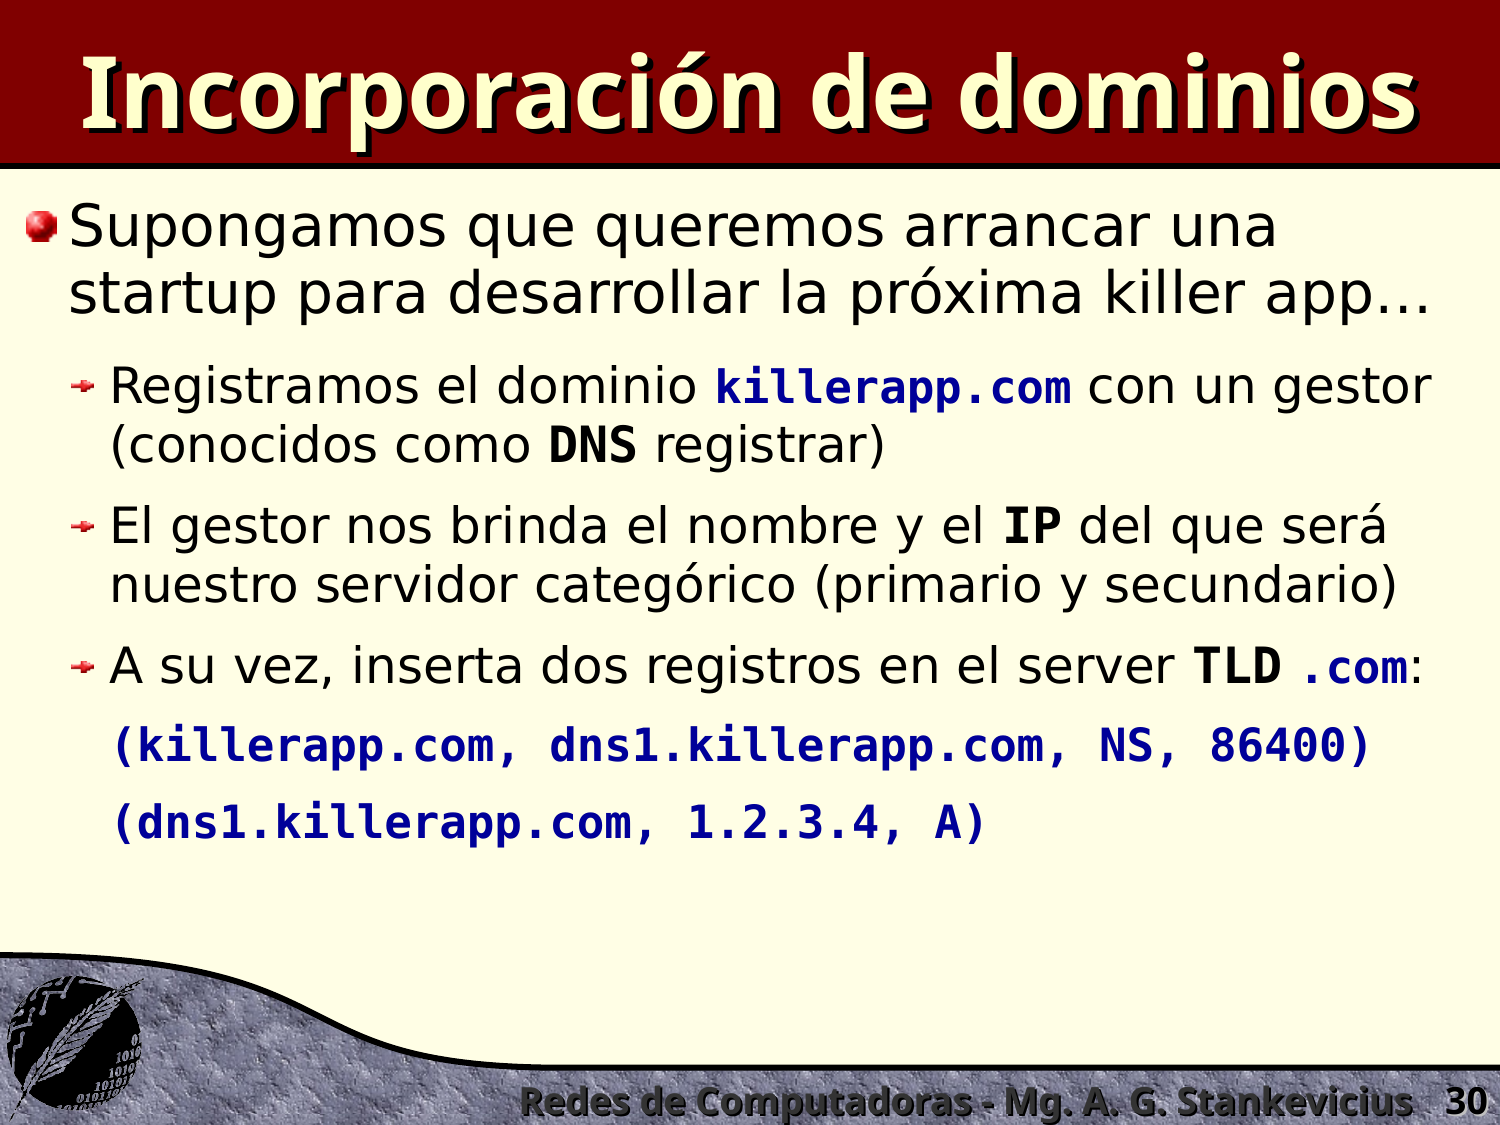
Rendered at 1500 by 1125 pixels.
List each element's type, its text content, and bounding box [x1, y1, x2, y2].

picture [790, 1100, 795, 1110]
title Incorporación de dominios [15, 5, 1485, 160]
picture [0, 959, 1500, 1125]
list Supongamos que queremos arrancar una startup para desarrollar la próxima killer app… Registramos el dominio killerapp.com con un gestor (conocidos como DNS registrar) El gestor nos brinda el nombre y el IP del que será nuestro servidor categórico (primario y secundario) A su vez, inserta dos registros en el server TLD .com: (killerapp.com, dns1.killerapp.com, NS, 86400) (dns1.killerapp.com, 1.2.3.4, A) [11, 192, 1486, 860]
picture [1047, 1100, 1054, 1110]
